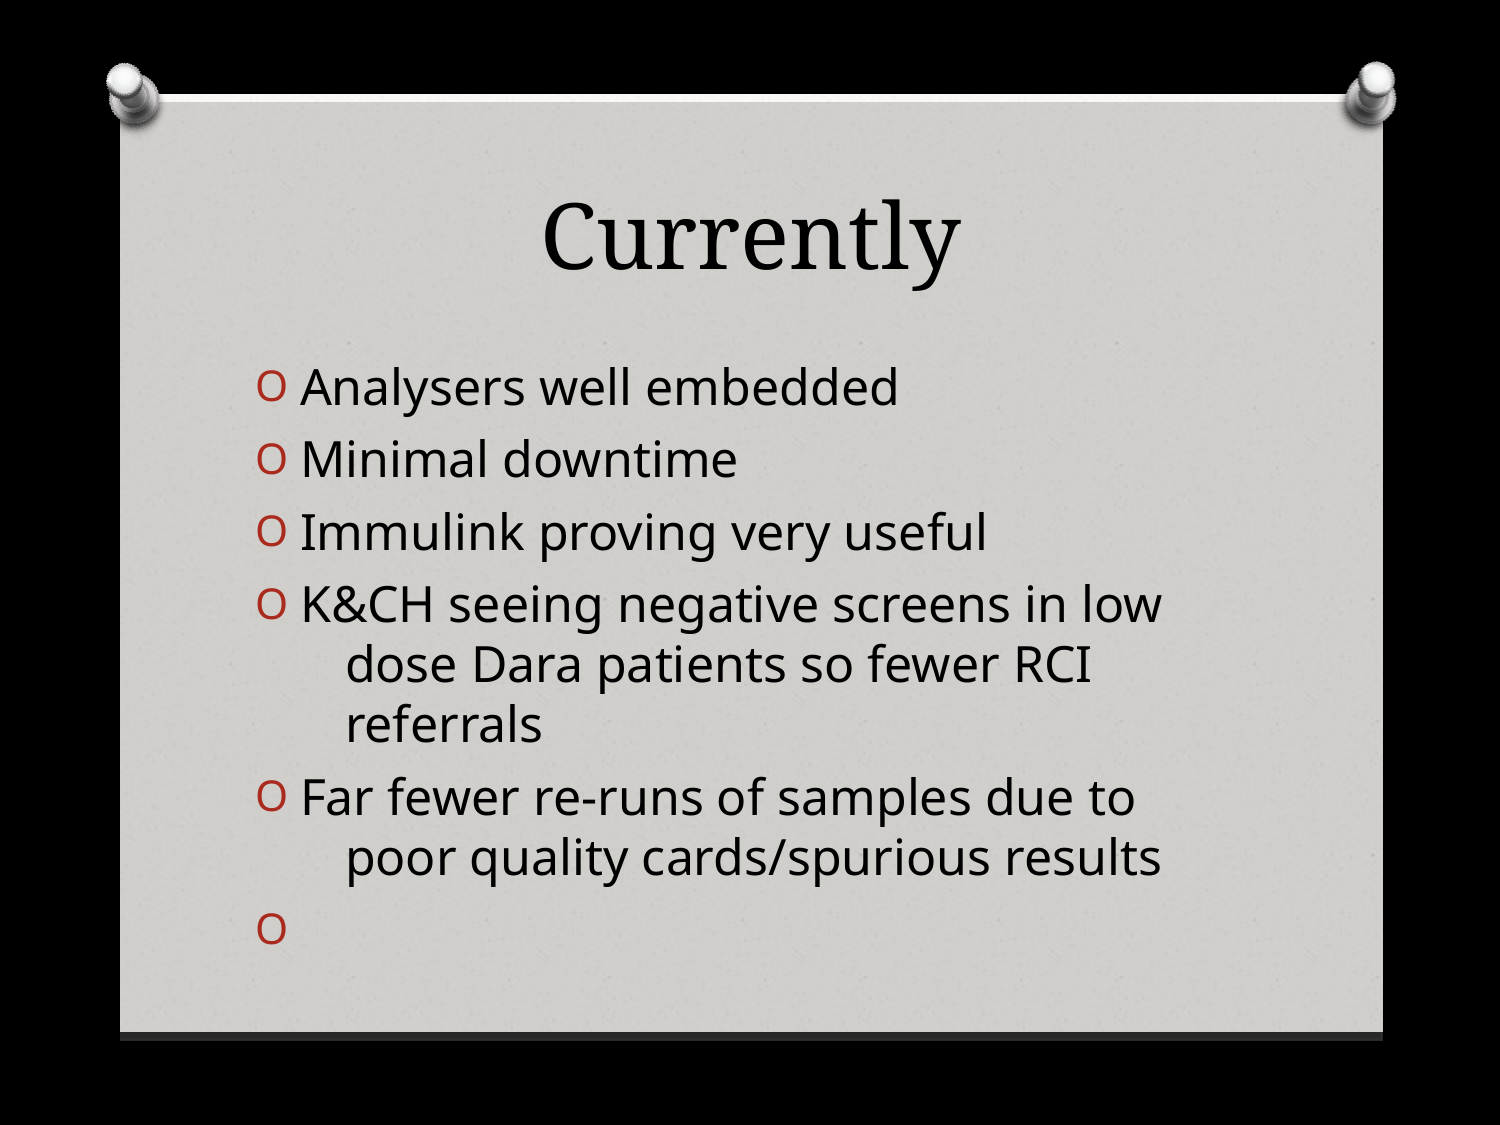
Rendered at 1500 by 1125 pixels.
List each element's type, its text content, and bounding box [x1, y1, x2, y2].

list Analysers well embedded Minimal downtime Immulink proving very useful K&CH seeing negative screens in low dose Dara patients so fewer RCI referrals Far fewer re-runs of samples due to poor quality cards/spurious results [240, 347, 1257, 939]
title Currently [179, 134, 1323, 332]
